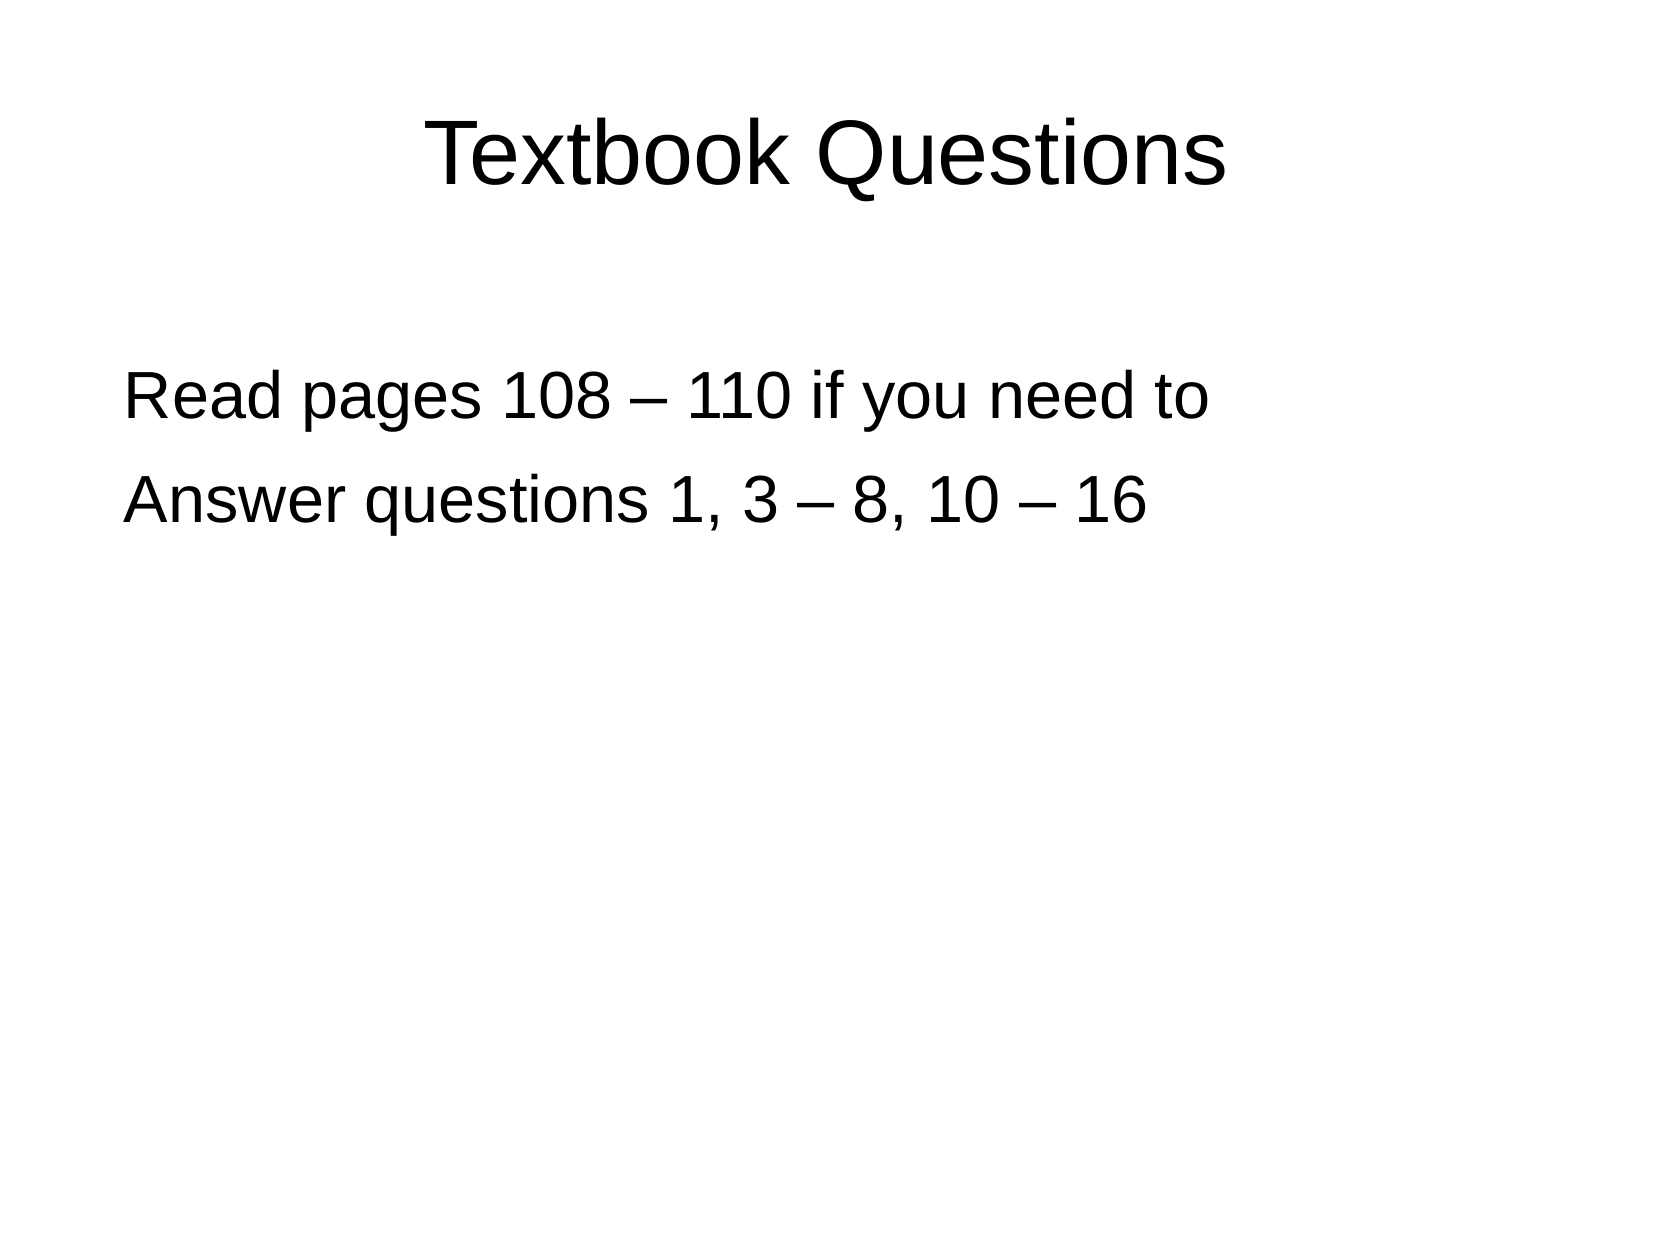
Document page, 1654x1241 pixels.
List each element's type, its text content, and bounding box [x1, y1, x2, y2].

title Textbook Questions [82, 49, 1571, 257]
list Read pages 108 – 110 if you need to Answer questions 1, 3 – 8, 10 – 16 [124, 358, 1530, 1088]
